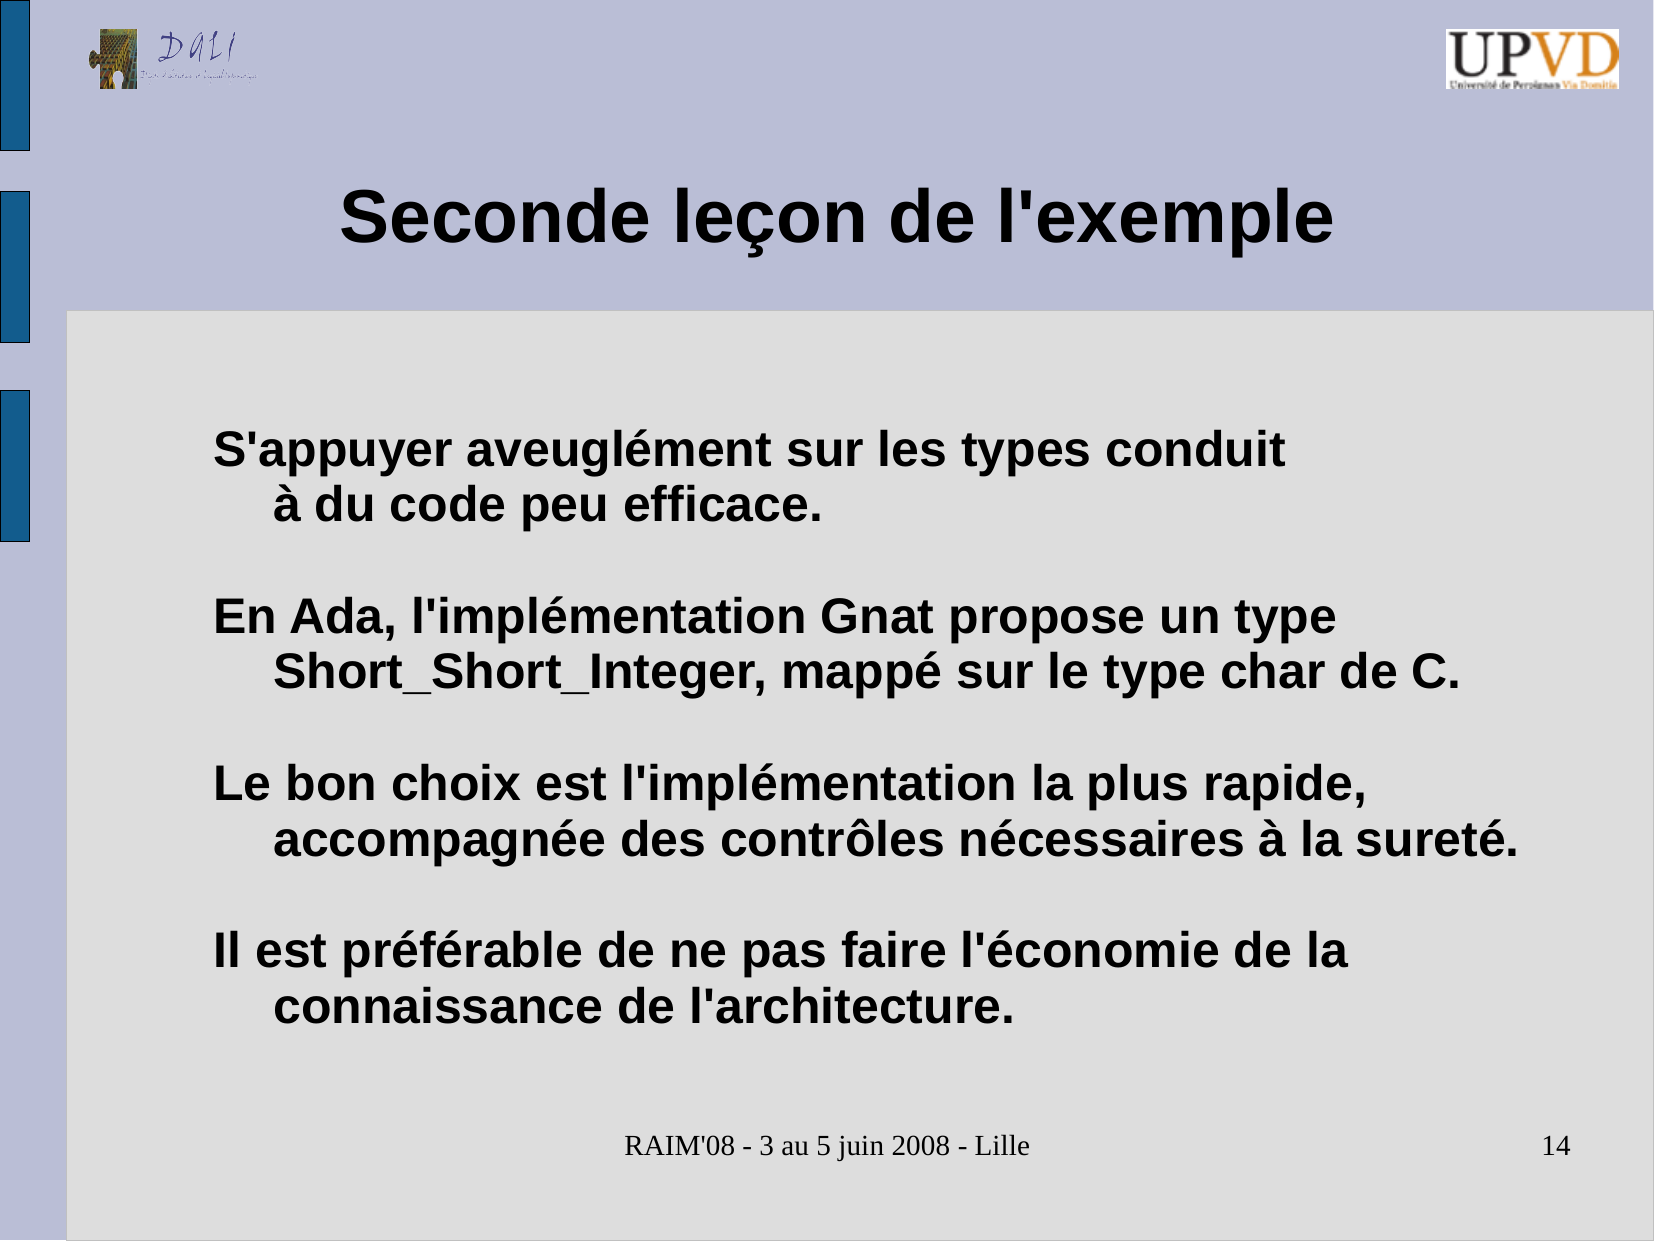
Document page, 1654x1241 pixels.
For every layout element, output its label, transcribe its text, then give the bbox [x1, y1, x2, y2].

text_box S'appuyer aveuglément sur les types conduit à du code peu efficace. En Ada, l'implémentation Gnat propose un type Short_Short_Integer, mappé sur le type char de C. Le bon choix est l'implémentation la plus rapide, accompagnée des contrôles nécessaires à la sureté. Il est préférable de ne pas faire l'économie de la connaissance de l'architecture. [184, 413, 1536, 1056]
picture [88, 29, 261, 89]
picture [1446, 29, 1619, 89]
text_box Seconde leçon de l'exemple [324, 167, 1352, 266]
